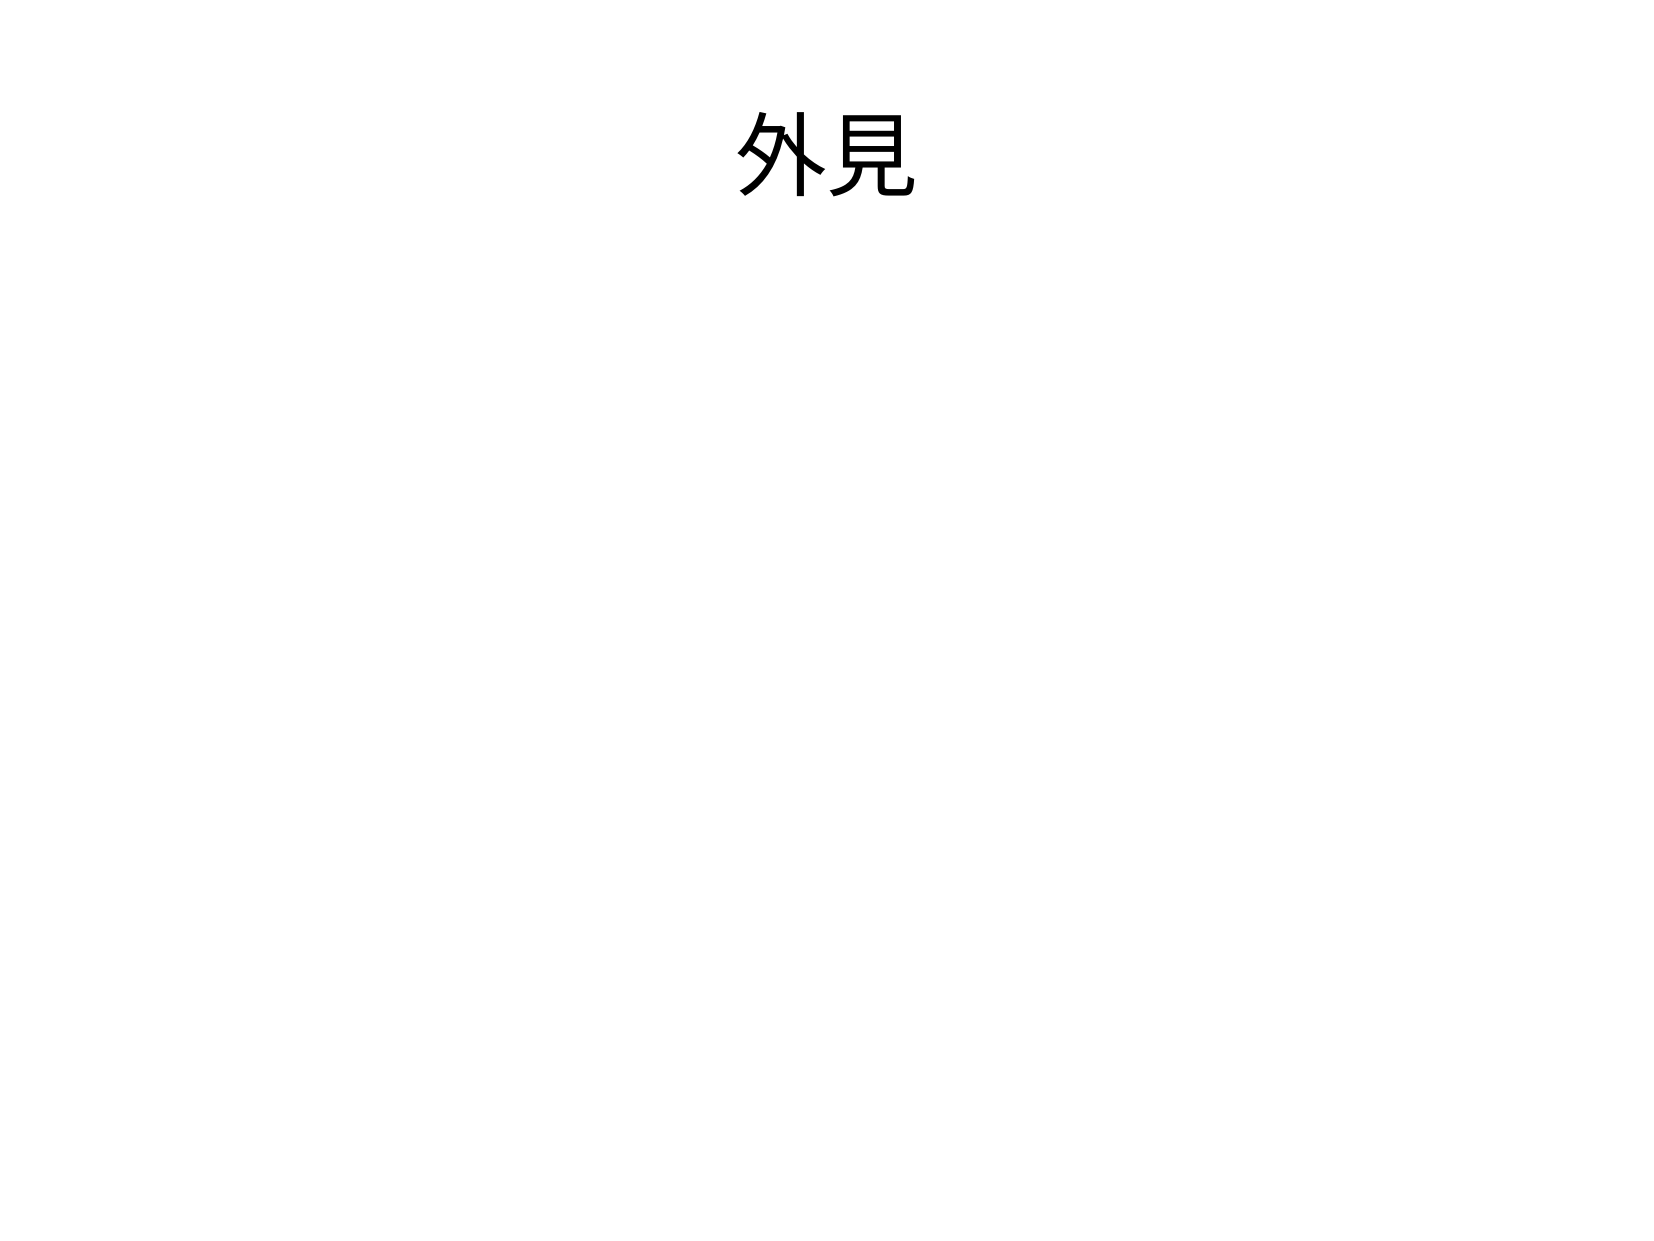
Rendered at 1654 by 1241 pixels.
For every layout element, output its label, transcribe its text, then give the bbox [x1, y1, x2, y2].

title 外見 [82, 49, 1571, 257]
